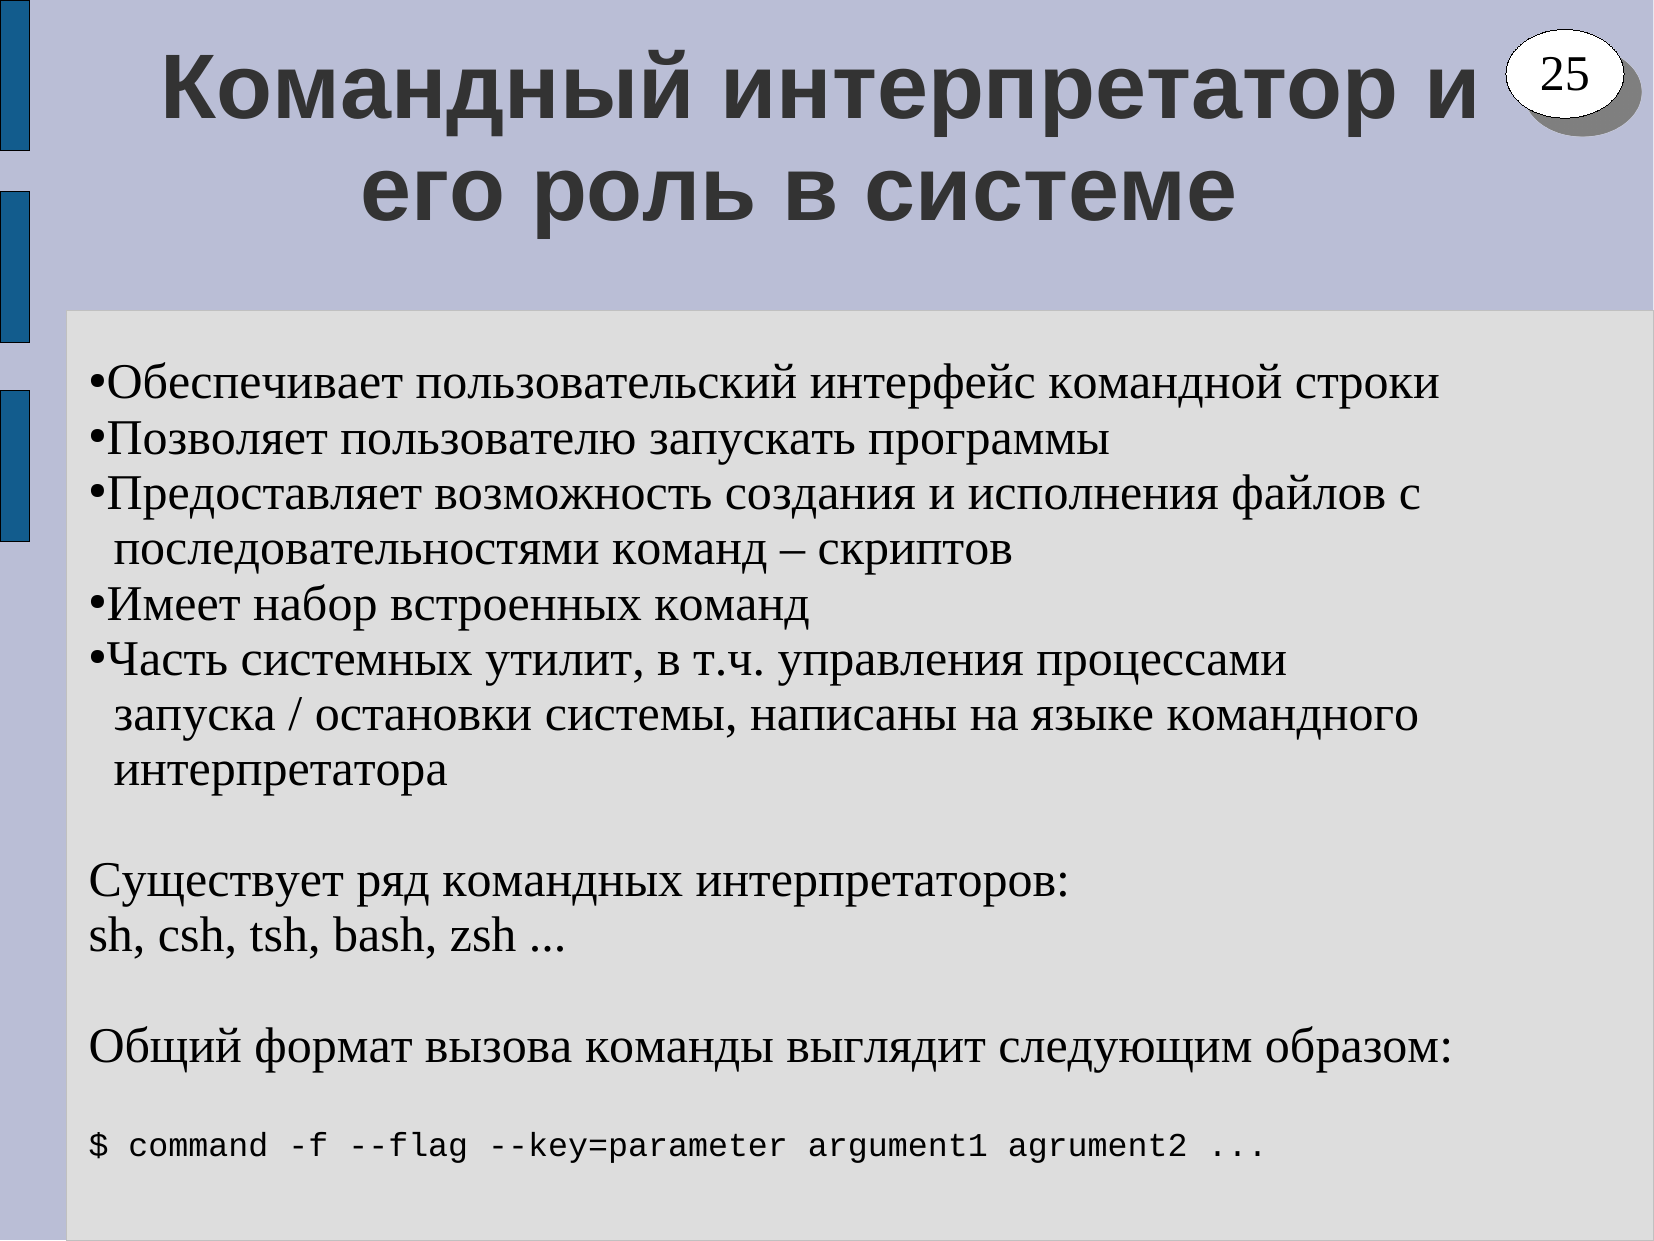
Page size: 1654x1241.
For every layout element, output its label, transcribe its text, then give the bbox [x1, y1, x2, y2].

text_box 25 [1505, 29, 1625, 119]
title Командный интерпретатор и его роль в системе [93, 29, 1506, 349]
text_box Обеспечивает пользовательский интерфейс командной строки Позволяет пользователю запускать программы Предоставляет возможность создания и исполнения файлов с последовательностями команд – скриптов Имеет набор встроенных команд Часть системных утилит, в т.ч. управления процессами запуска / остановки системы, написаны на языке командного интерпретатора Существует ряд командных интерпретаторов: sh, csh, tsh, bash, zsh ... Общий формат вызова команды выглядит следующим образом: $ command -f --flag --key=parameter argument1 agrument2 ... [88, 354, 1565, 1182]
